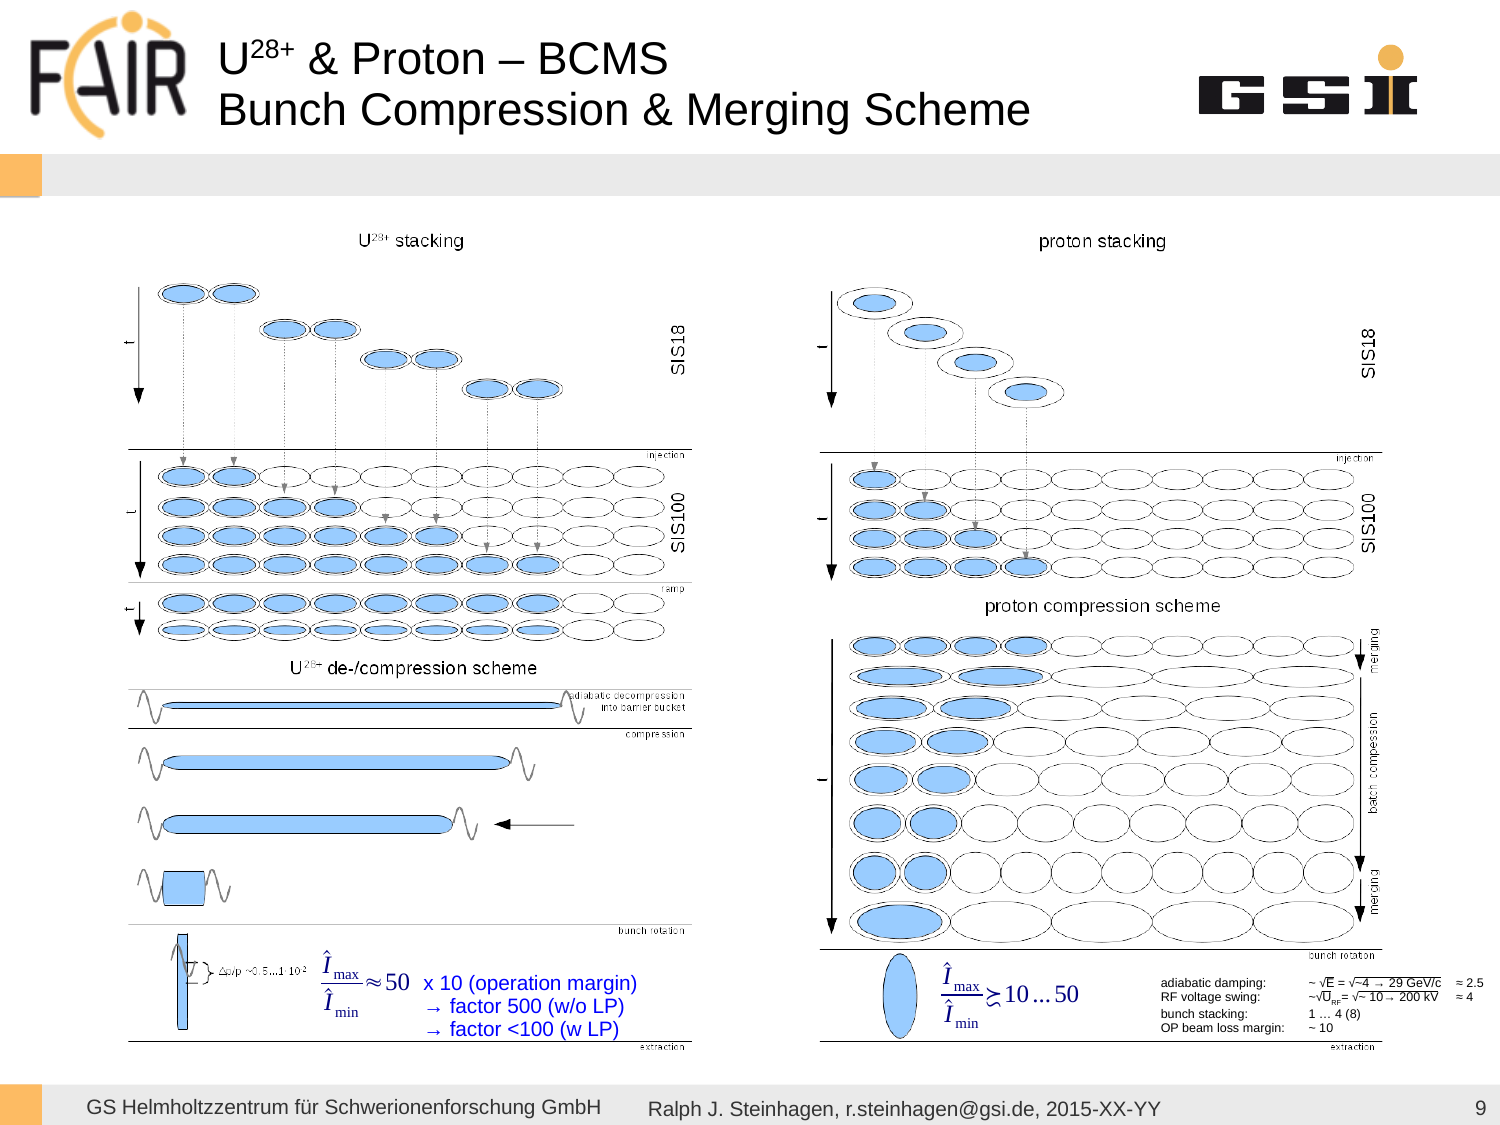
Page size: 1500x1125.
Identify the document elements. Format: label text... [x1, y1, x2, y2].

picture [1197, 42, 1419, 117]
chart [933, 960, 1086, 1032]
chart [313, 948, 416, 1020]
text_box adiabatic damping: ~ √E = √~4 → 29 GeV/c ≈ 2.5 RF voltage swing: ~√URF= √~ 10→ 200 kV ≈ 4 bunch stacking: 1 … 4 (8) OP beam loss margin: ~ 10 [1146, 968, 1500, 1044]
picture [30, 9, 187, 141]
picture [809, 226, 1383, 1050]
title U28+ & Proton – BCMS Bunch Compression & Merging Scheme [217, 20, 1109, 147]
picture [116, 226, 692, 1050]
text_box x 10 (operation margin) → factor 500 (w/o LP) → factor <100 (w LP) [408, 964, 653, 1049]
